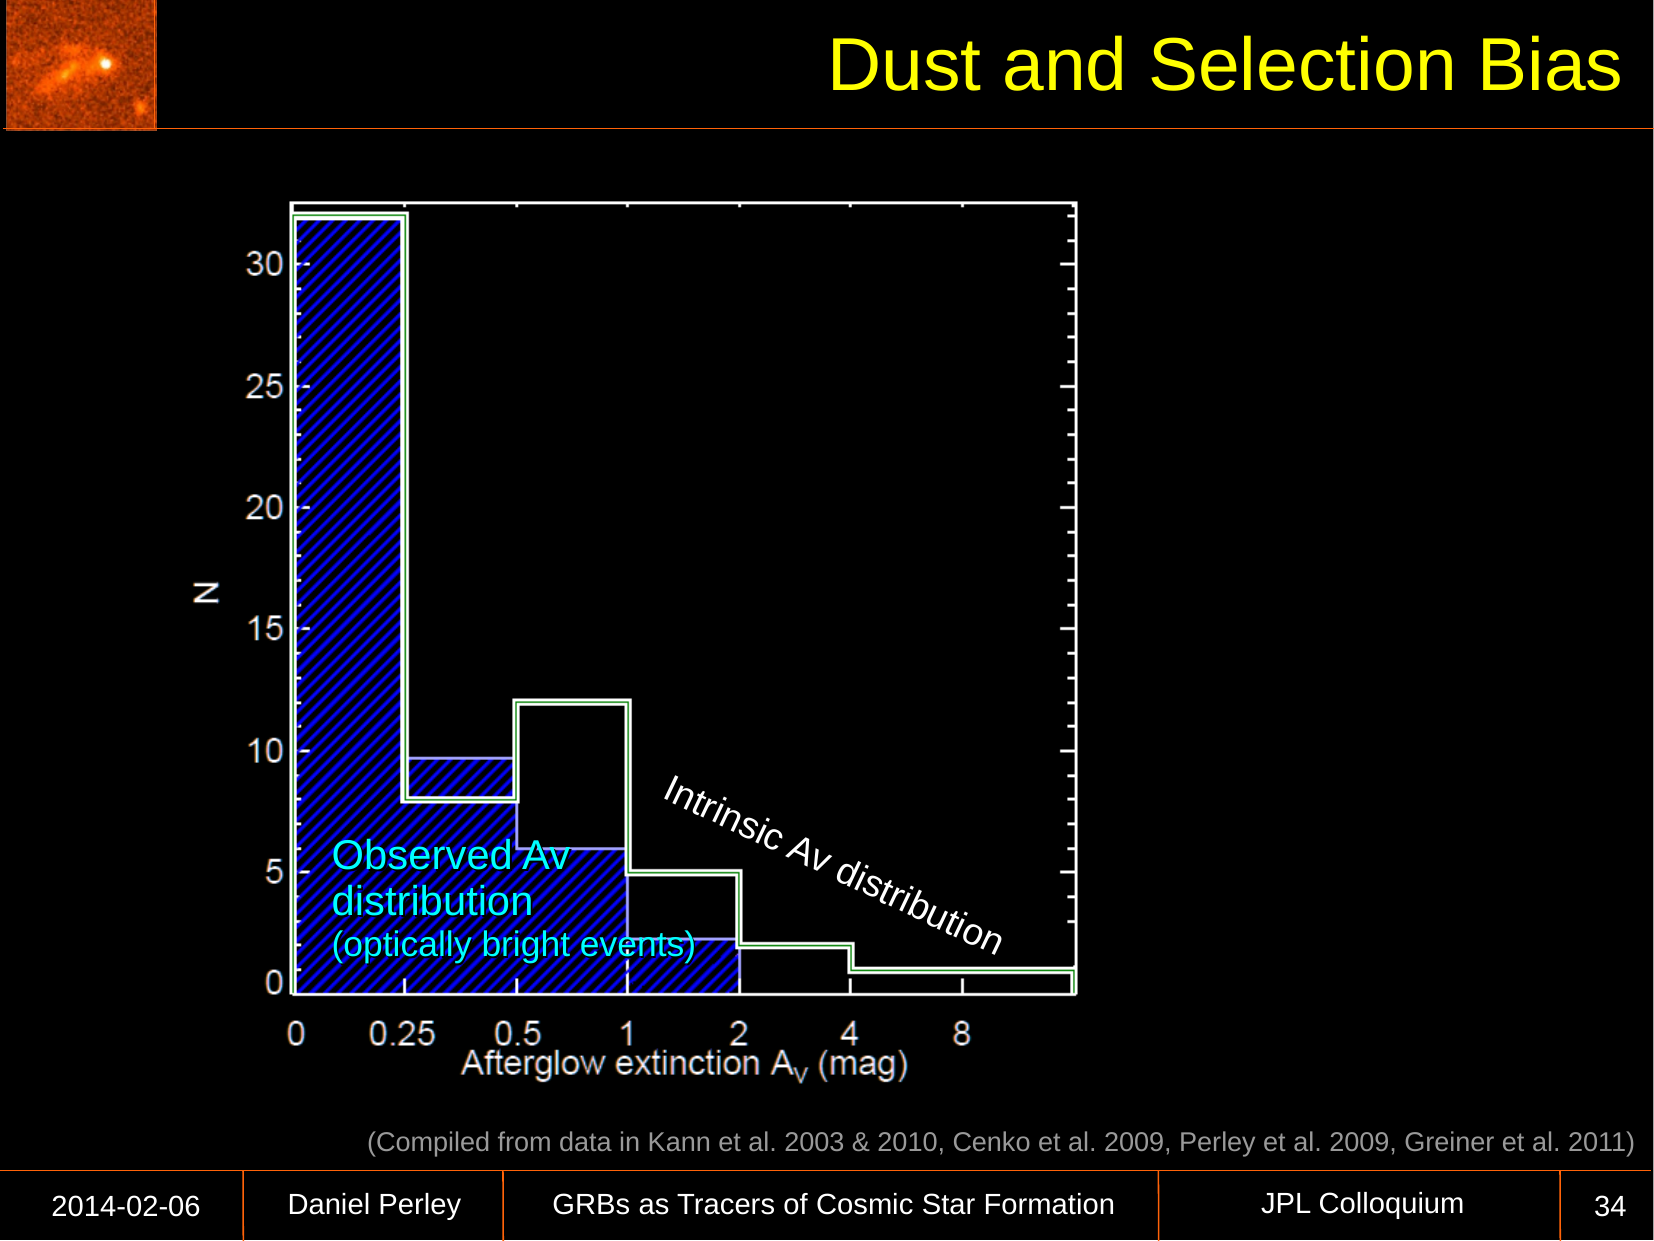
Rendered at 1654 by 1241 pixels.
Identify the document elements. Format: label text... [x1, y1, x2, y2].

picture [7, 0, 154, 128]
text_box Observed Av distribution (optically bright events) [313, 821, 727, 975]
picture [179, 187, 1088, 1088]
title Dust and Selection Bias [187, 21, 1624, 108]
text_box Intrinsic Av distribution [630, 750, 1038, 1060]
text_box (Compiled from data in Kann et al. 2003 & 2010, Cenko et al. 2009, Perley et al. 2009, Greiner et al. 2011) [349, 1117, 1654, 1169]
